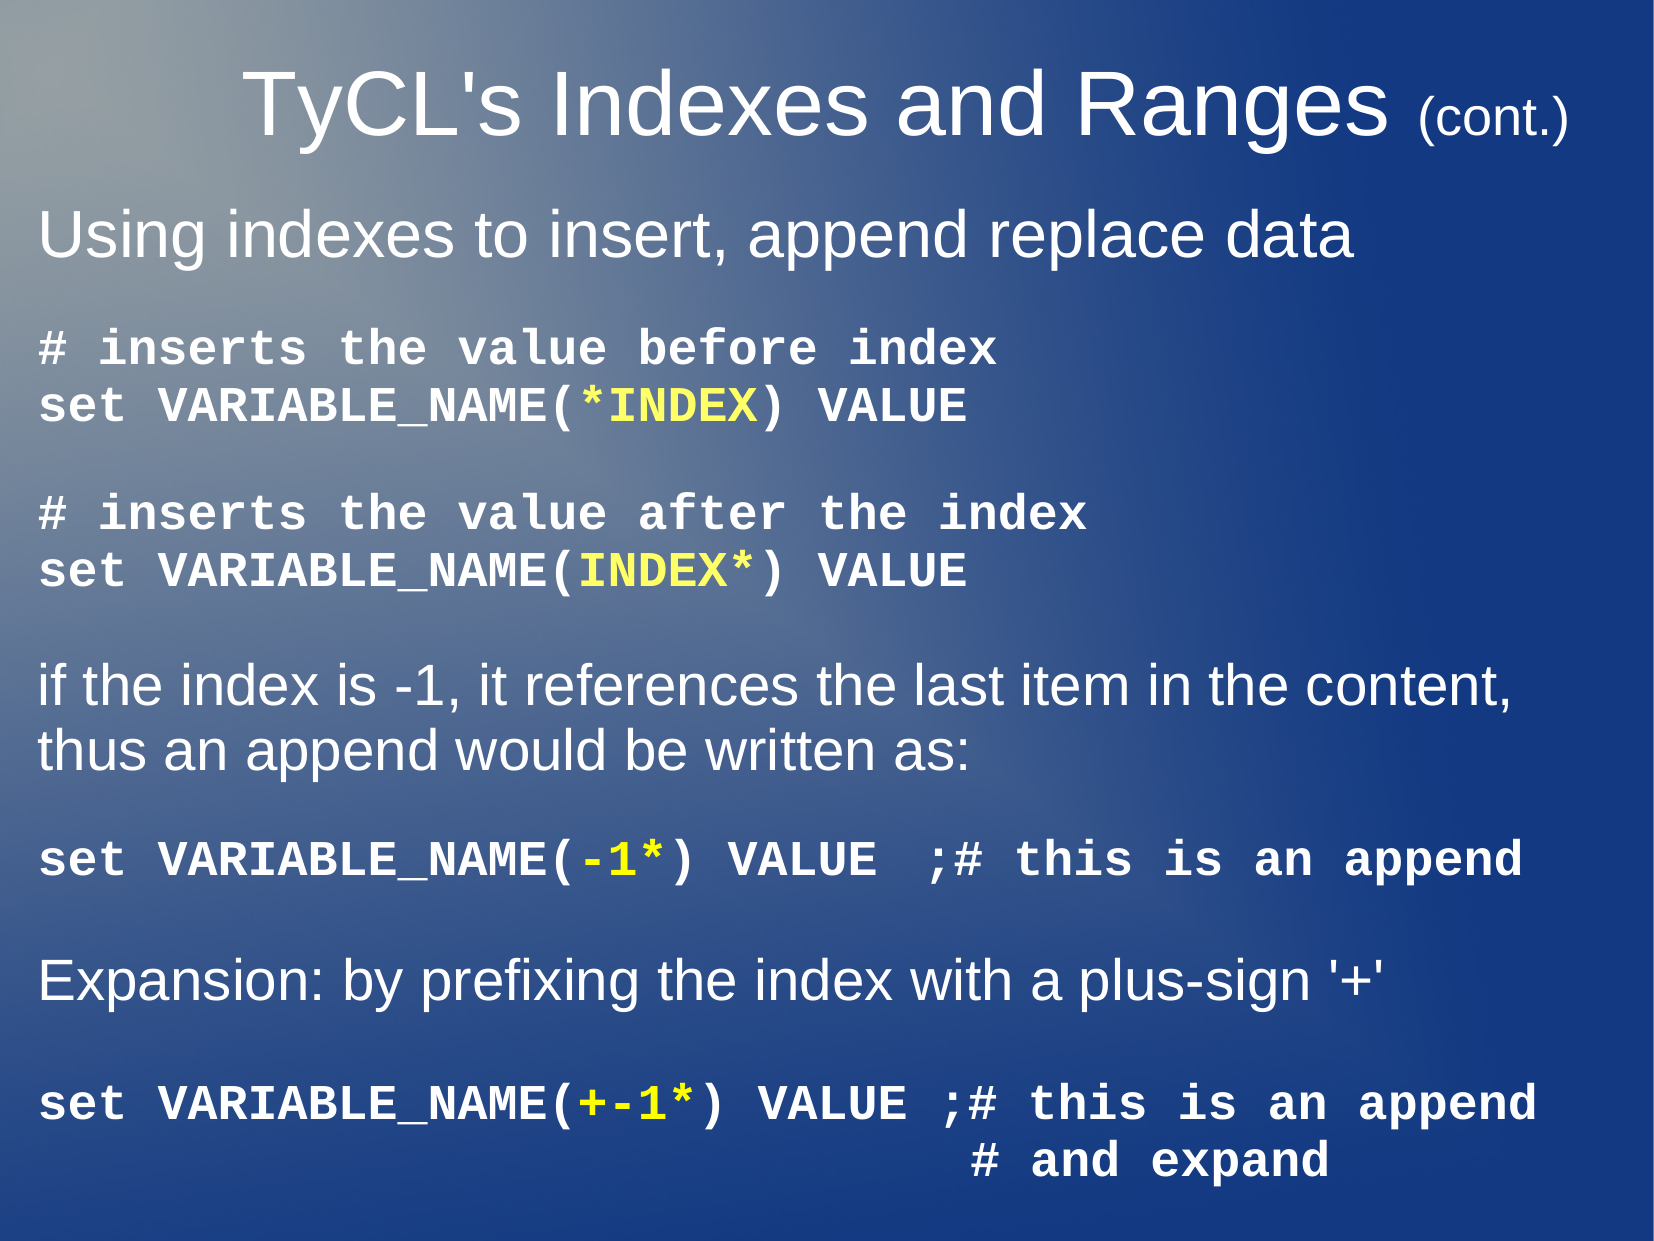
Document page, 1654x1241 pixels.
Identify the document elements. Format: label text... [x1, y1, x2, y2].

picture [0, 0, 1654, 1241]
subtitle Using indexes to insert, append replace data # inserts the value before index set VARIABLE_NAME(*INDEX) VALUE # inserts the value after the index set VARIABLE_NAME(INDEX*) VALUE if the index is -1, it references the last item in the content, thus an append would be written as: set VARIABLE_NAME(-1*) VALUE ;# this is an append Expansion: by prefixing the index with a plus-sign '+' set VARIABLE_NAME(+-1*) VALUE ;# this is an append # and expand [37, 196, 1613, 1192]
title TyCL's Indexes and Ranges (cont.) [82, 52, 1571, 155]
